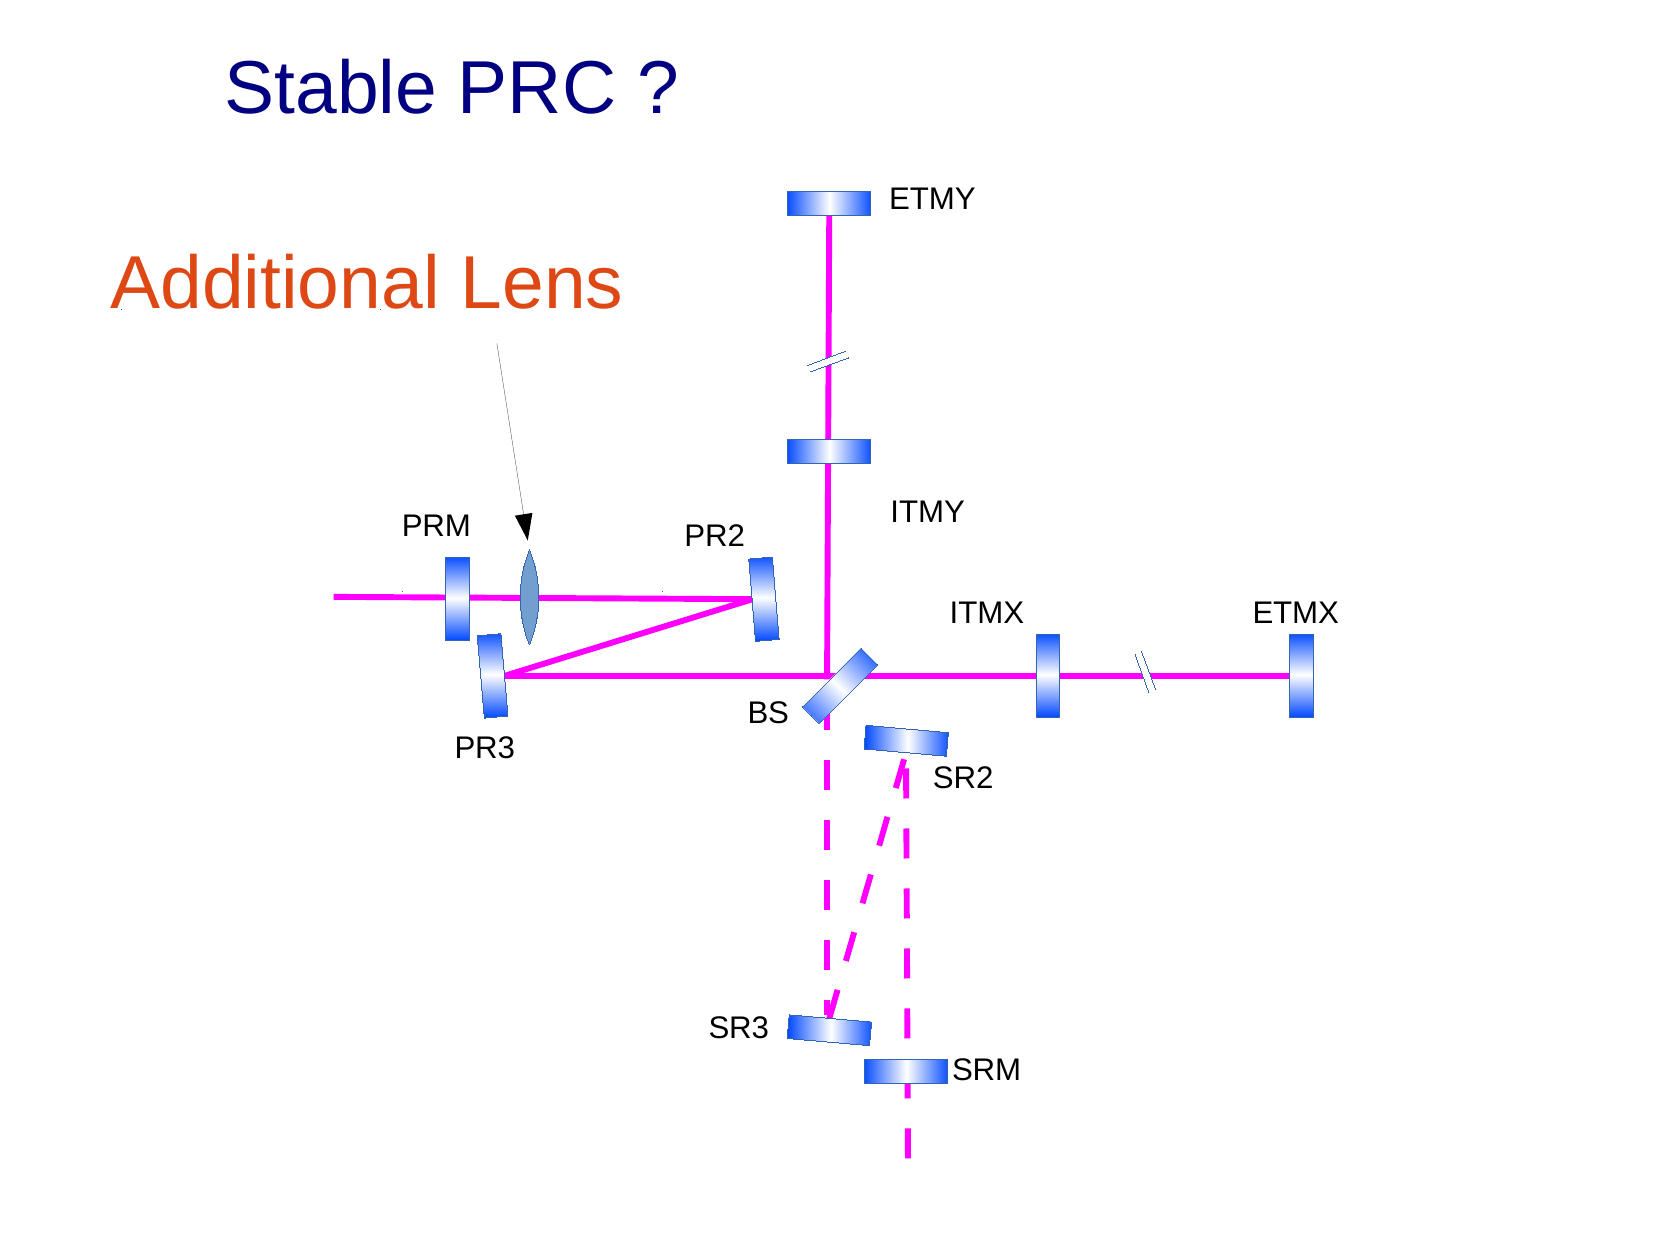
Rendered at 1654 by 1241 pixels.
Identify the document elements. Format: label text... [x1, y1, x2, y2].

text_box PR3 [439, 723, 557, 785]
text_box [806, 1016, 872, 1046]
text_box Stable PRC ? [209, 38, 694, 137]
text_box ITMX [934, 587, 1073, 650]
text_box SR2 [918, 752, 1043, 815]
text_box ITMY [875, 486, 1021, 549]
text_box [787, 439, 871, 464]
text_box [864, 1059, 948, 1084]
text_box [1036, 650, 1060, 718]
text_box PR2 [669, 510, 796, 573]
text_box [1134, 652, 1156, 693]
text_box [749, 573, 780, 642]
text_box [864, 725, 949, 754]
text_box [821, 648, 878, 722]
text_box PRM [387, 500, 528, 563]
text_box SRM [937, 1044, 1068, 1107]
text_box [1289, 650, 1314, 718]
text_box [520, 549, 539, 645]
text_box Additional Lens [95, 233, 639, 333]
text_box PRM [522, 500, 528, 514]
text_box [808, 351, 850, 371]
text_box [477, 633, 508, 719]
text_box ETMX [1237, 587, 1391, 650]
text_box ETMY [874, 173, 1030, 236]
text_box SR3 [693, 1003, 806, 1065]
text_box [445, 563, 470, 641]
text_box [787, 191, 871, 216]
text_box BS [732, 687, 821, 750]
